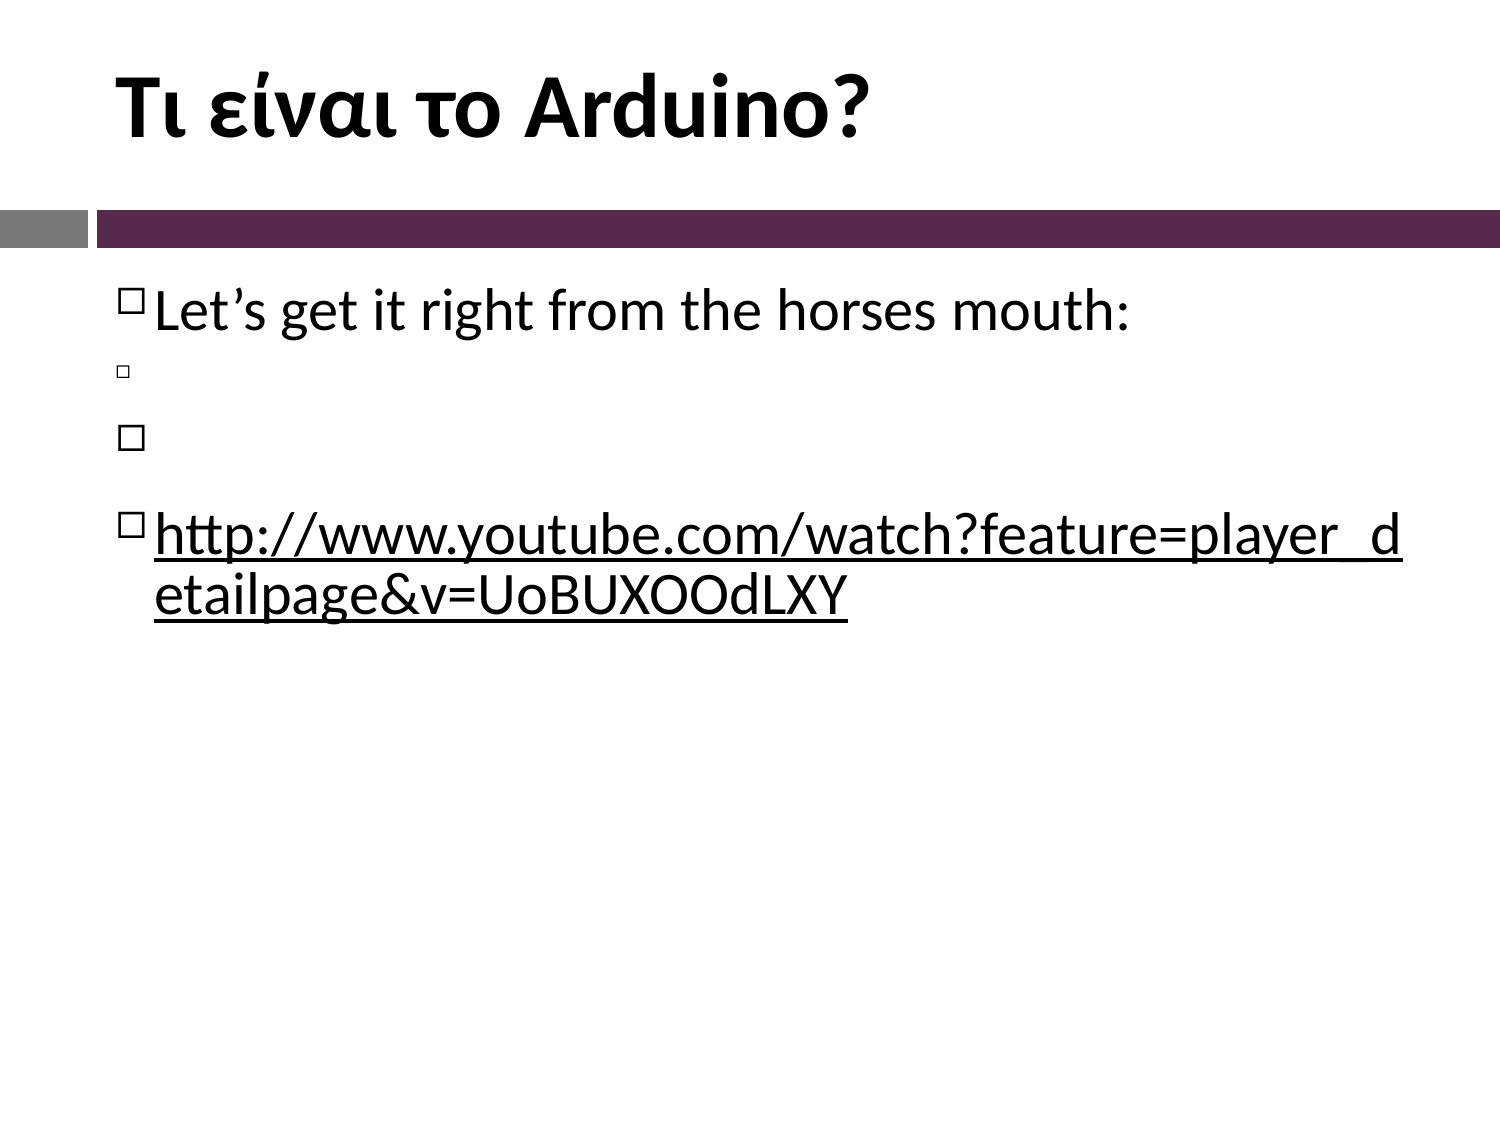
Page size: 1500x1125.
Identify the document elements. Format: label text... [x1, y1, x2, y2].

title Τι είναι το Arduino? [100, 19, 1438, 182]
list Let’s get it right from the horses mouth: http://www.youtube.com/watch?feature=player_detailpage&v=UoBUXOOdLXY [100, 262, 1438, 1000]
